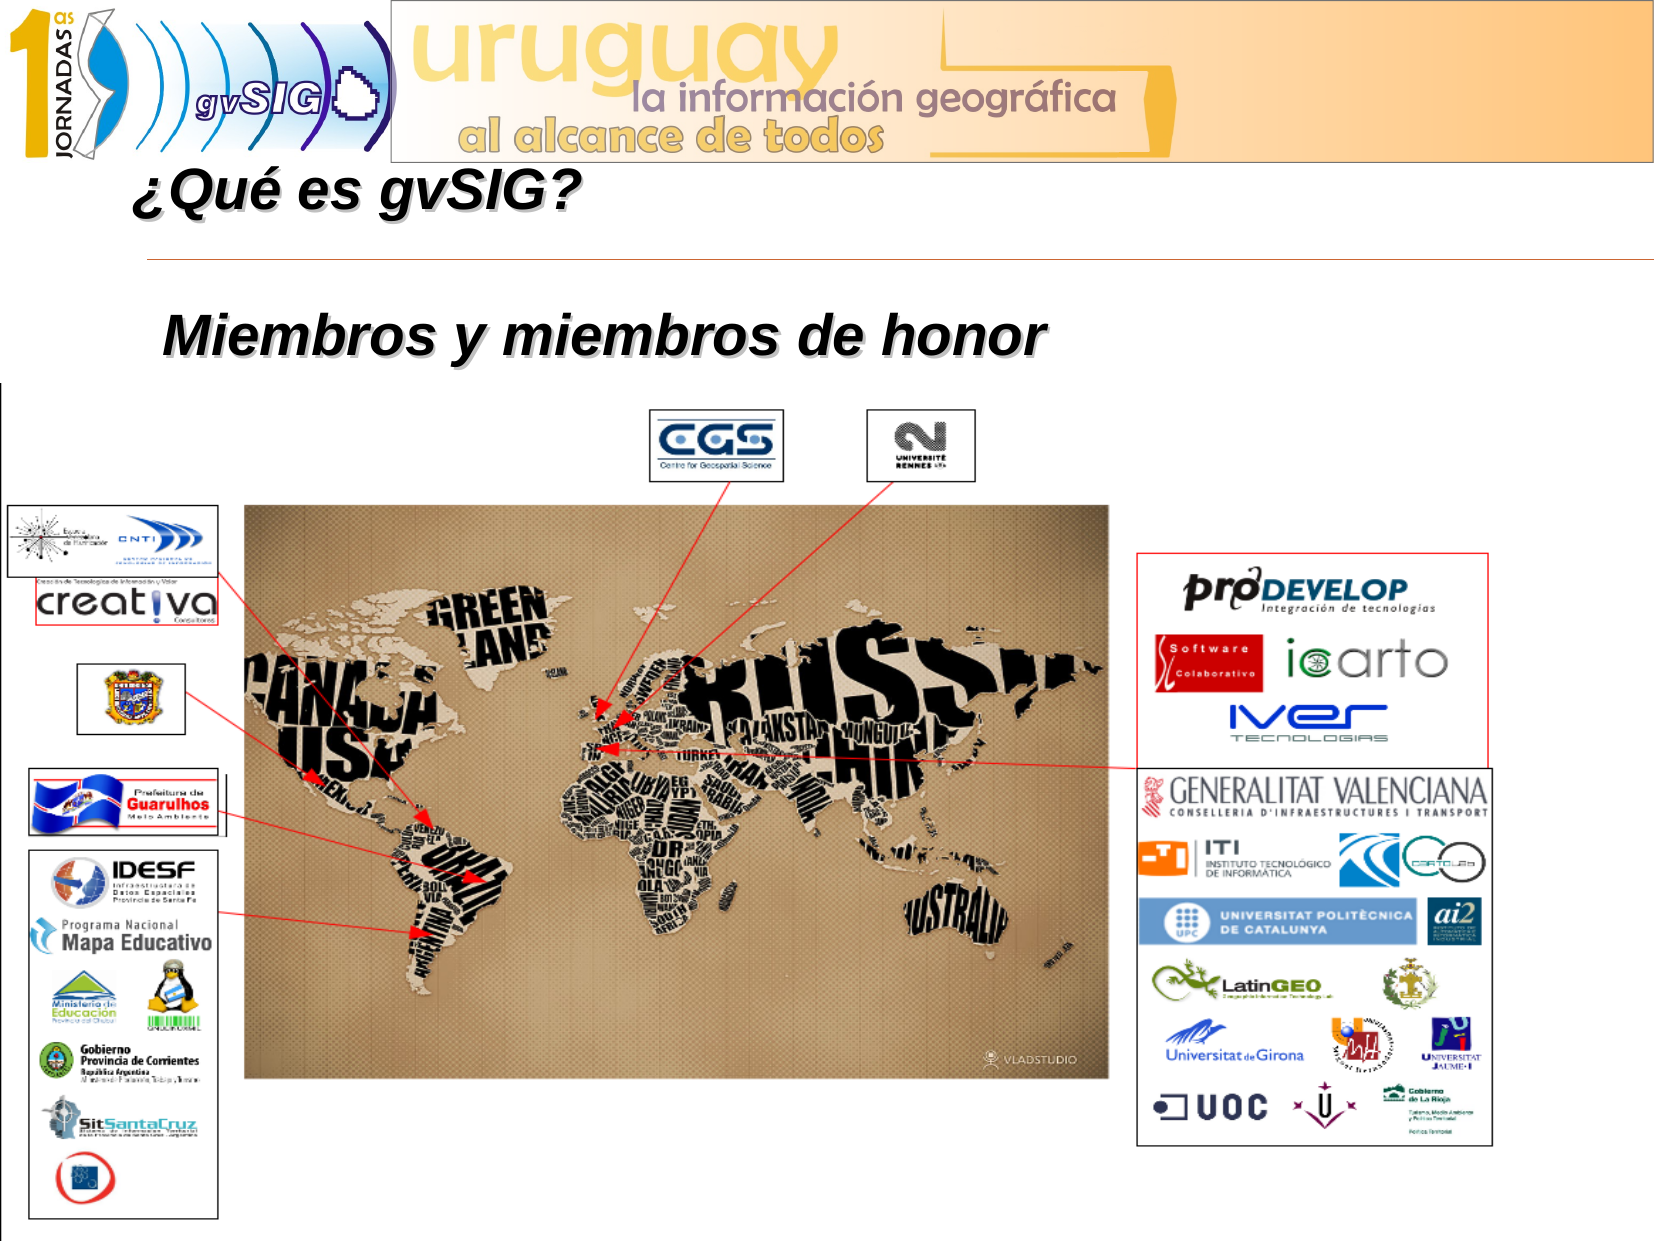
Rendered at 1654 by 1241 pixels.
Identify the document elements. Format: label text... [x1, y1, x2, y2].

text_box ¿Qué es gvSIG? [118, 149, 975, 239]
picture [0, 383, 1506, 1241]
picture [0, 6, 392, 163]
text_box Miembros y miembros de honor [147, 295, 1595, 377]
